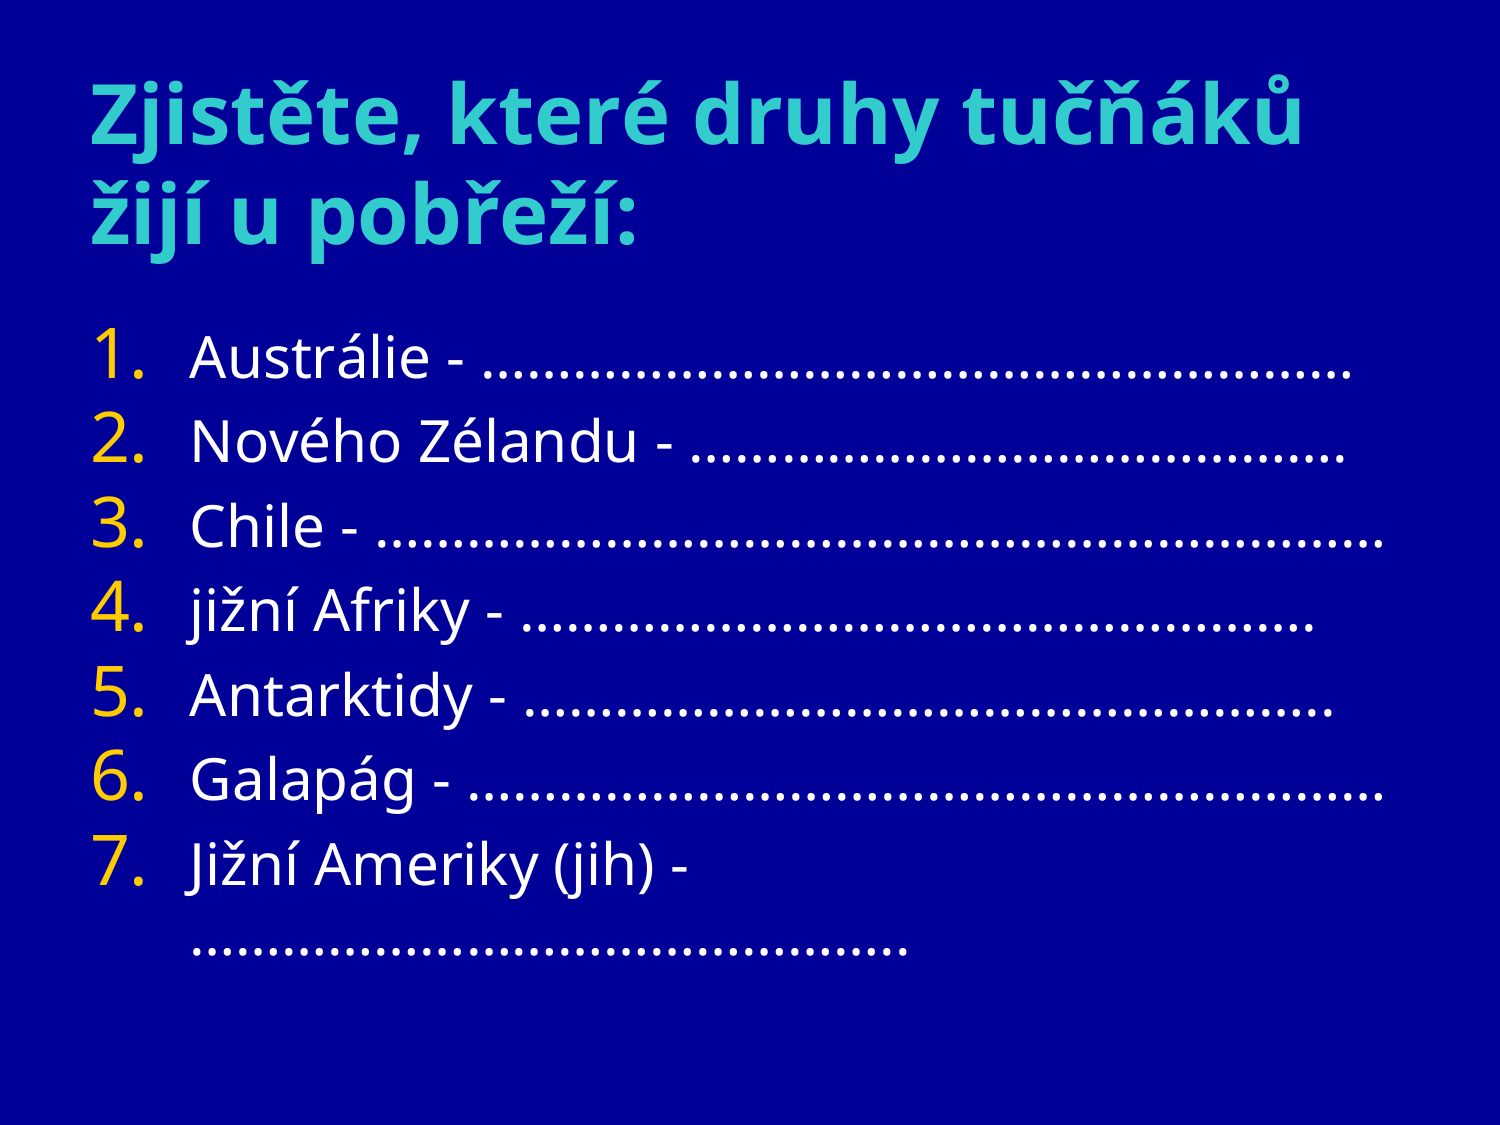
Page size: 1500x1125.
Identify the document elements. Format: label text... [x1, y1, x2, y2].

title Zjistěte, které druhy tučňáků žijí u pobřeží: [75, 47, 1426, 276]
list Austrálie - ………………………………………………… Nového Zélandu - ……………………………………. Chile - ………………………………………………………… jižní Afriky - ……………………………………………. Antarktidy - …………………………………………….. Galapág - …………………………………………………… Jižní Ameriky (jih) - ……………………………………….. [75, 312, 1426, 988]
